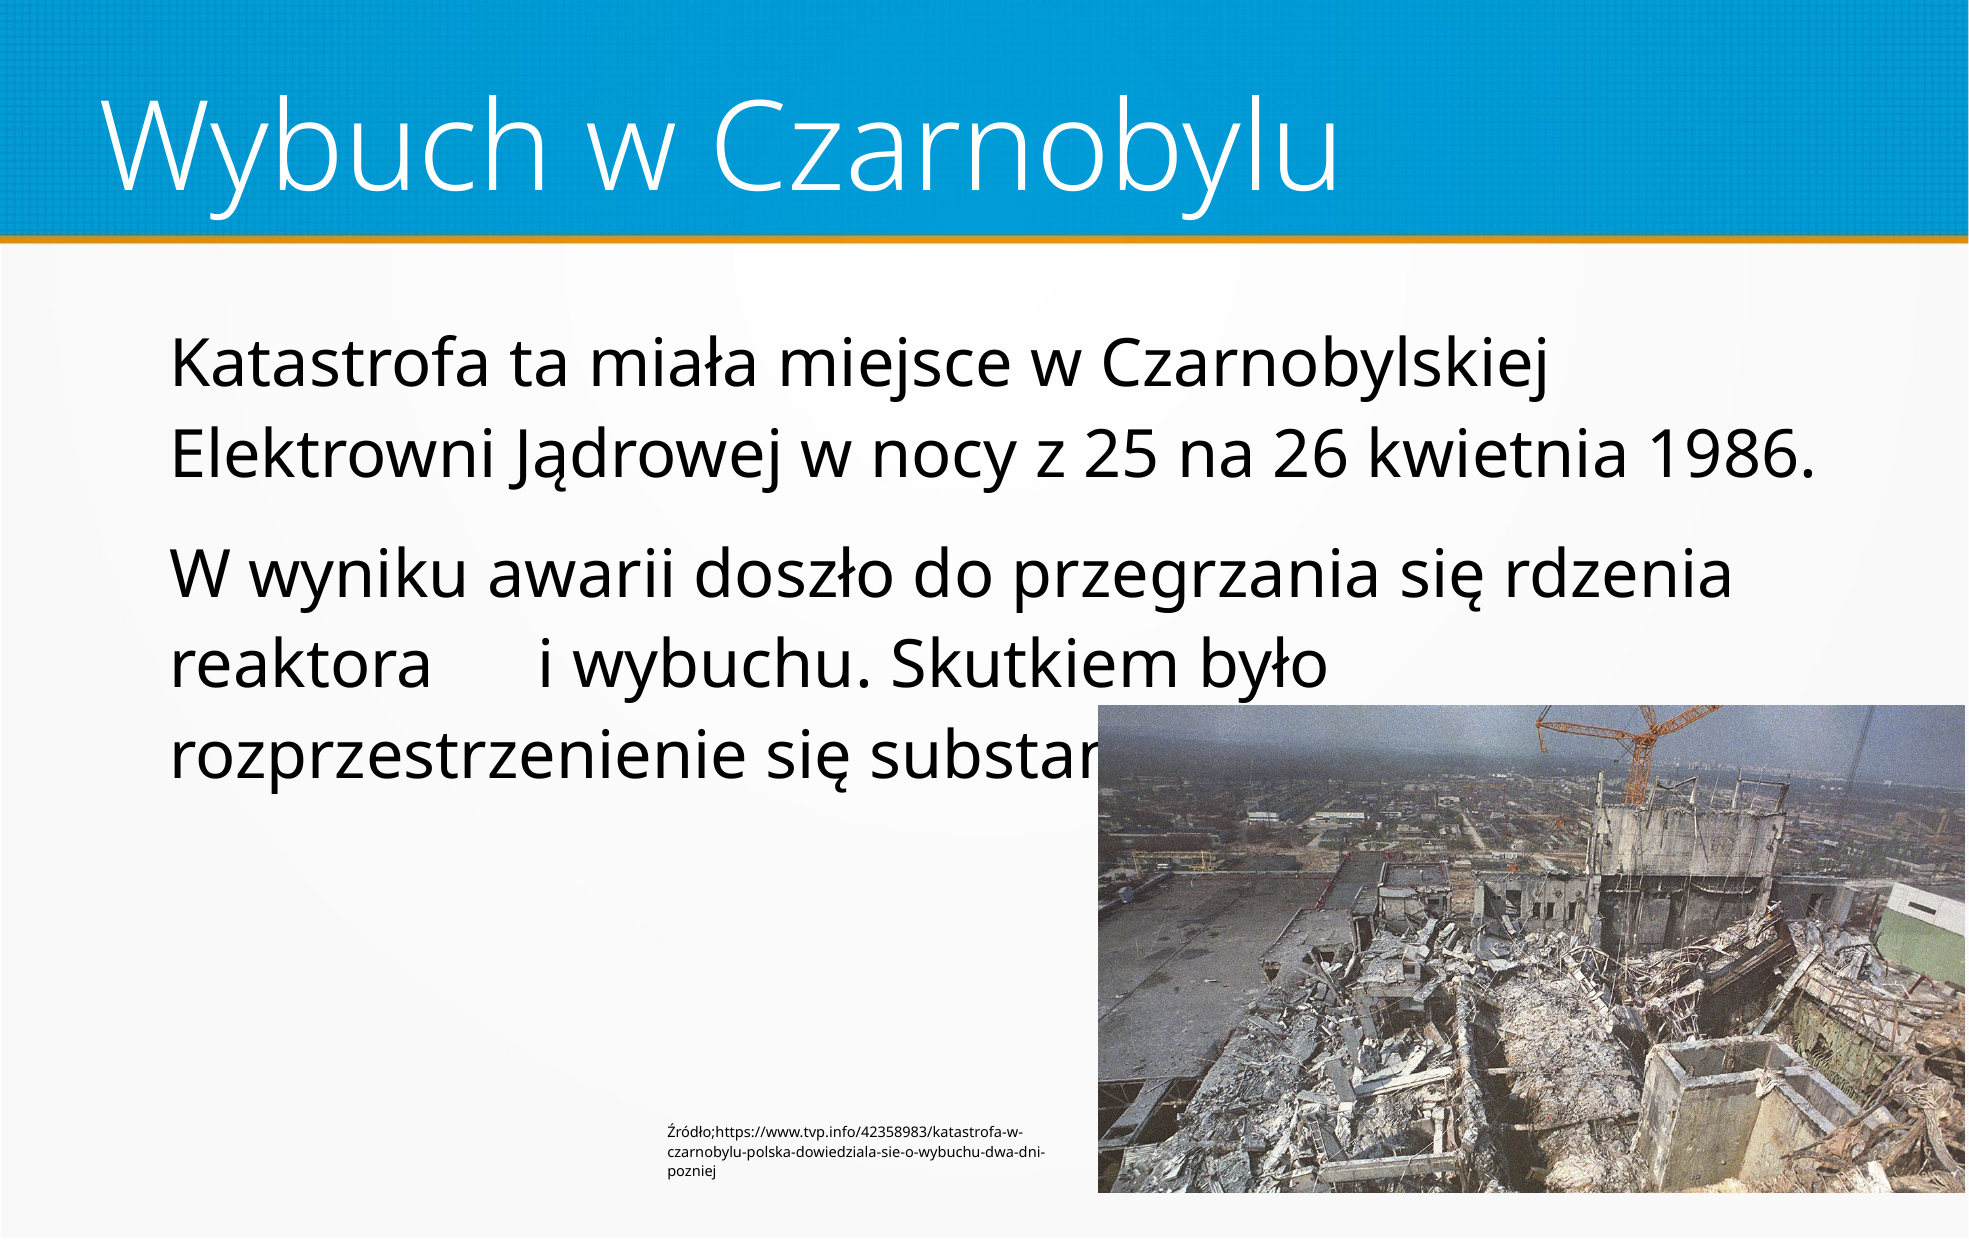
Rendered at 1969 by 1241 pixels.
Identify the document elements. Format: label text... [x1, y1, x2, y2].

text_box Źródło;https://www.tvp.info/42358983/katastrofa-w-czarnobylu-polska-dowiedziala-sie-o-wybuchu-dwa-dni-pozniej [661, 1127, 1087, 1176]
title Wybuch w Czarnobylu [98, 19, 1870, 227]
list Katastrofa ta miała miejsce w Czarnobylskiej Elektrowni Jądrowej w nocy z 25 na 26 kwietnia 1986. W wyniku awarii doszło do przegrzania się rdzenia reaktora i wybuchu. Skutkiem było rozprzestrzenienie się substancji promieniotwórczej. [98, 315, 1861, 1081]
picture [0, 233, 1969, 1241]
